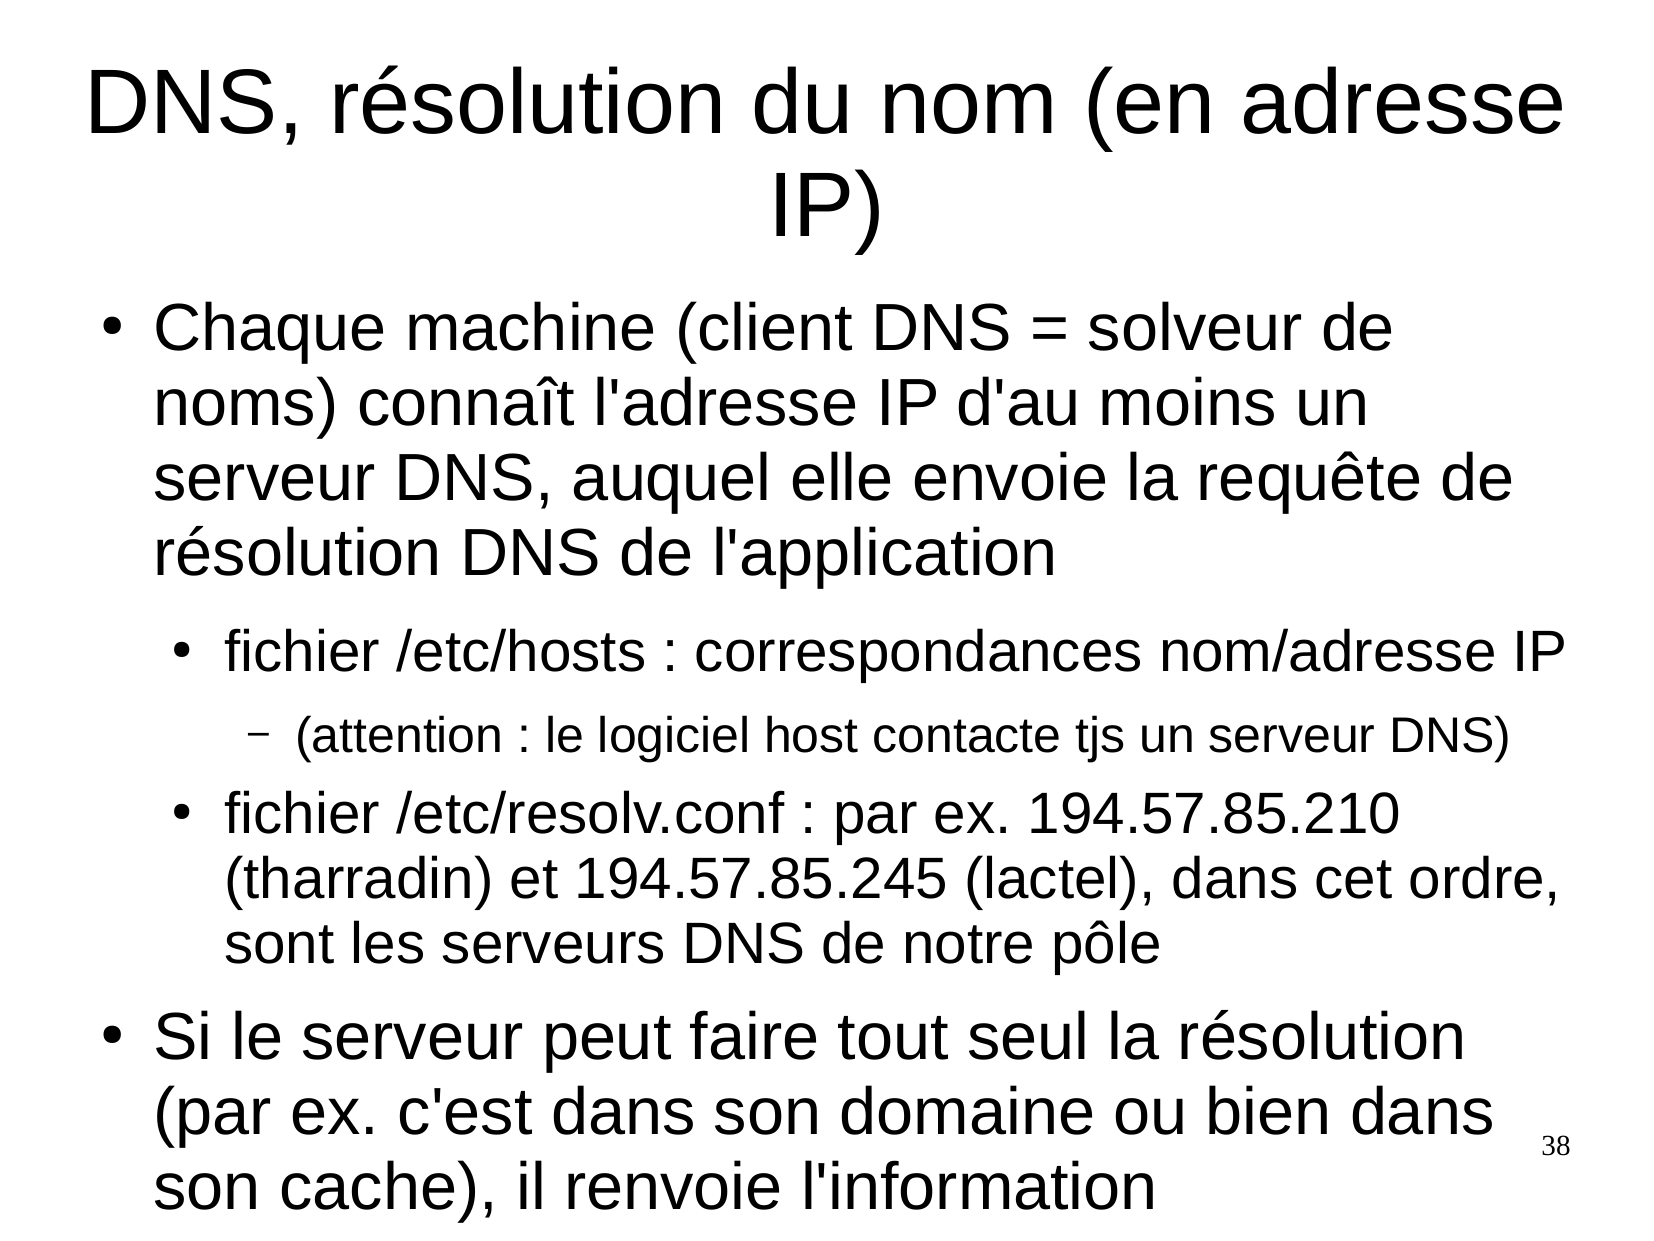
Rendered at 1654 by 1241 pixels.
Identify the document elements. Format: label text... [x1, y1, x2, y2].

title DNS, résolution du nom (en adresse IP) [82, 49, 1571, 257]
list Chaque machine (client DNS = solveur de noms) connaît l'adresse IP d'au moins un serveur DNS, auquel elle envoie la requête de résolution DNS de l'application fichier /etc/hosts : correspondances nom/adresse IP (attention : le logiciel host contacte tjs un serveur DNS) fichier /etc/resolv.conf : par ex. 194.57.85.210 (tharradin) et 194.57.85.245 (lactel), dans cet ordre, sont les serveurs DNS de notre pôle Si le serveur peut faire tout seul la résolution (par ex. c'est dans son domaine ou bien dans son cache), il renvoie l'information [82, 290, 1571, 1224]
